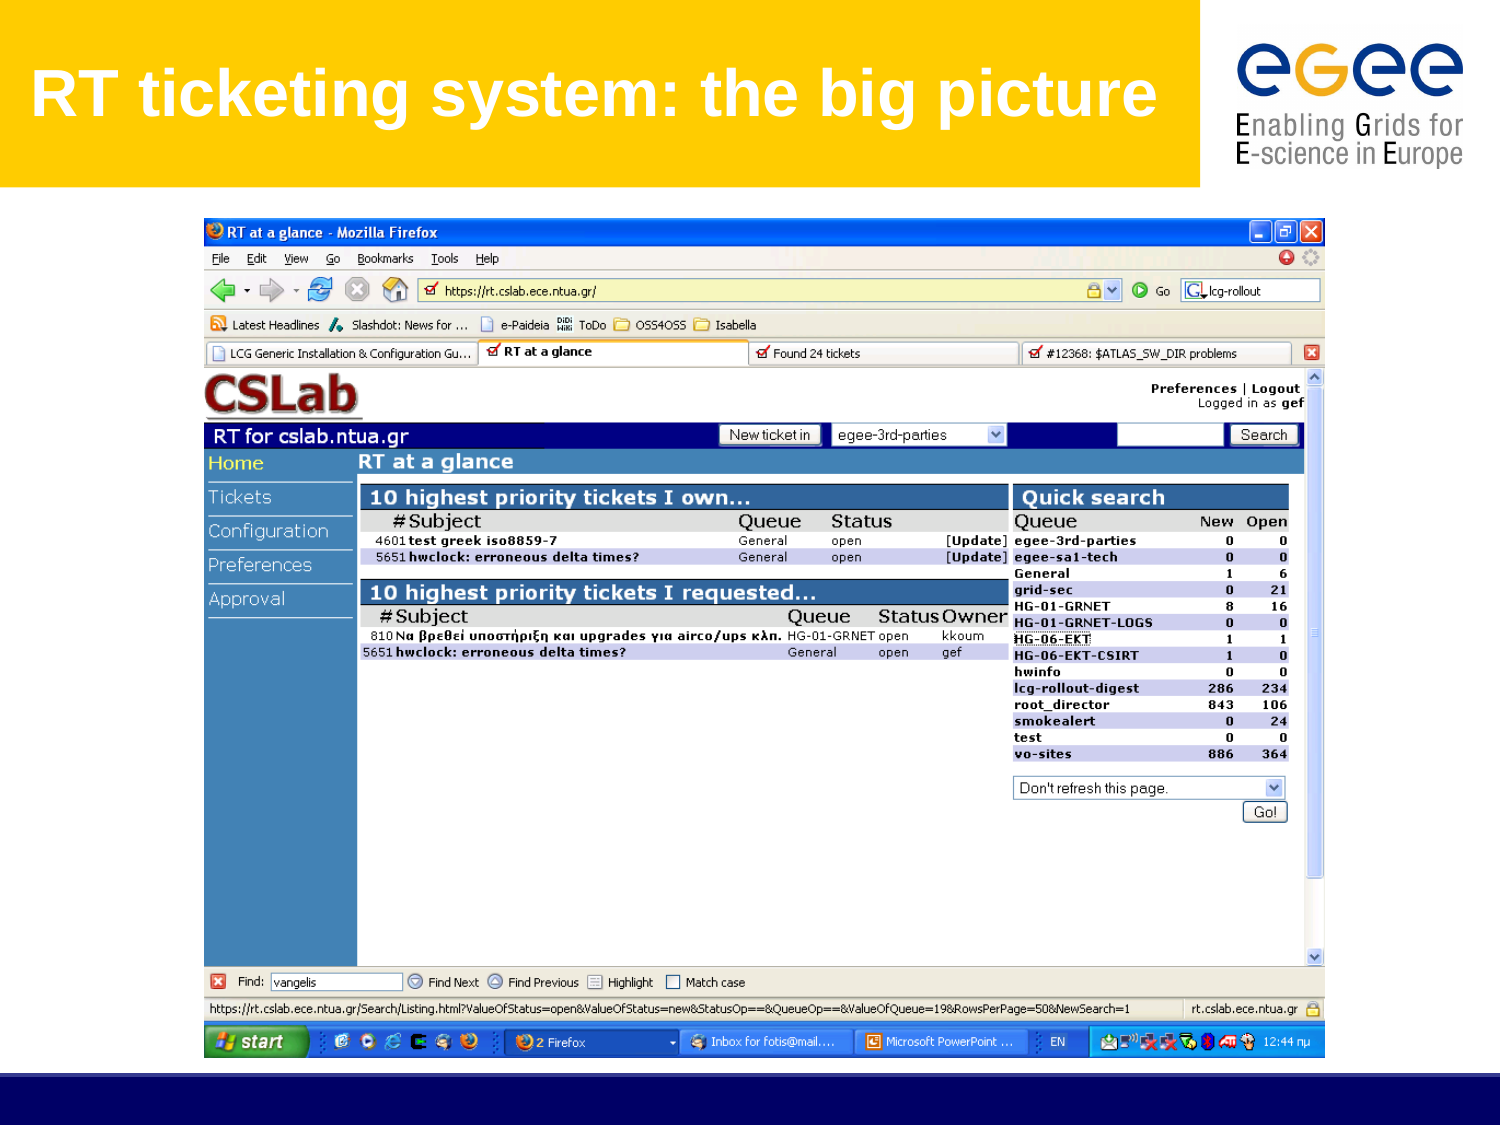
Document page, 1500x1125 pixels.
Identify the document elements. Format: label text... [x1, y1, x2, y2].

picture [204, 218, 1325, 1058]
title RT ticketing system: the big picture [12, 37, 1175, 150]
picture [1237, 24, 1463, 169]
